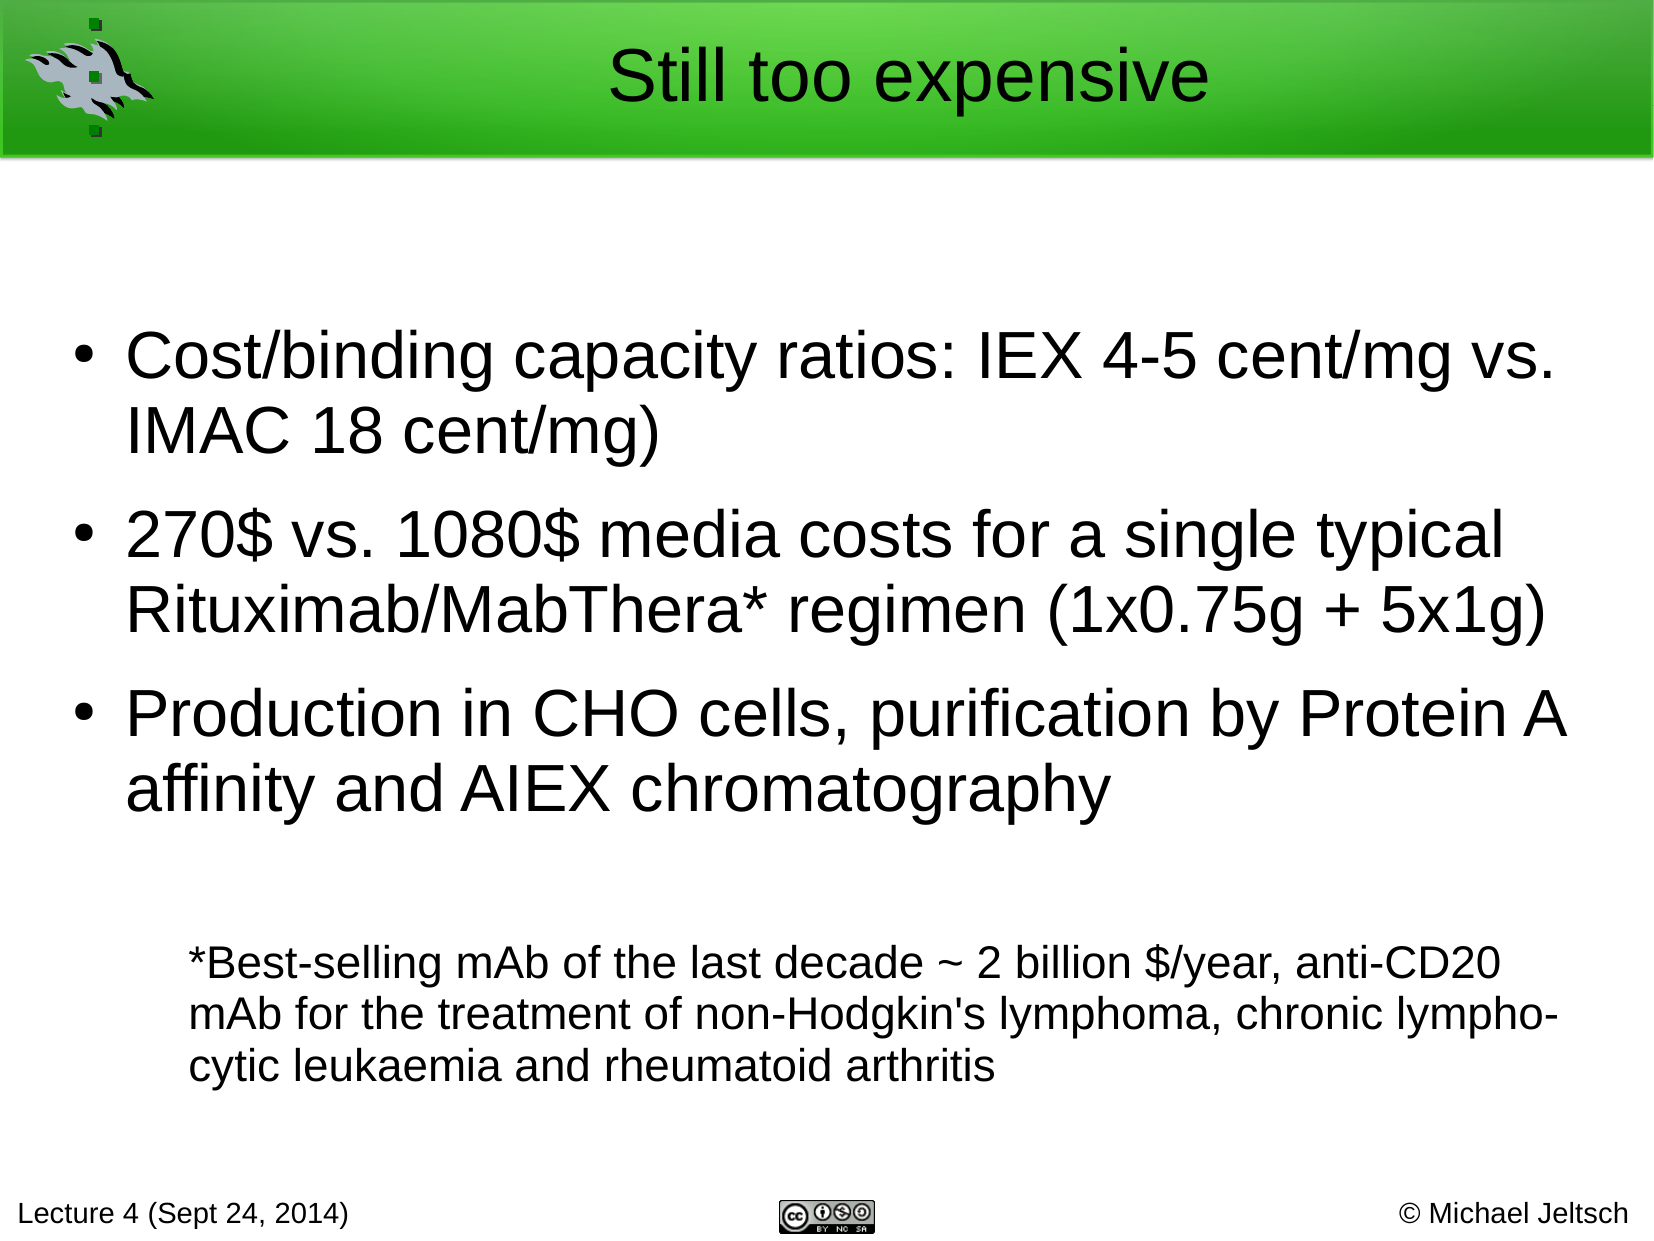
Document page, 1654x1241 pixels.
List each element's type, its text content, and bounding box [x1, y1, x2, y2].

title Still too expensive [289, 30, 1531, 121]
picture [779, 1200, 875, 1234]
list *Best-selling mAb of the last decade ~ 2 billion $/year, anti-CD20 mAb for the treatment of non-Hodgkin's lymphoma, chronic lympho- cytic leukaemia and rheumatoid arthritis [188, 937, 1561, 1126]
list Cost/binding capacity ratios: IEX 4-5 cent/mg vs. IMAC 18 cent/mg) 270$ vs. 1080$ media costs for a single typical Rituximab/MabThera* regimen (1x0.75g + 5x1g) Production in CHO cells, purification by Protein A affinity and AIEX chromatography [54, 317, 1600, 1046]
